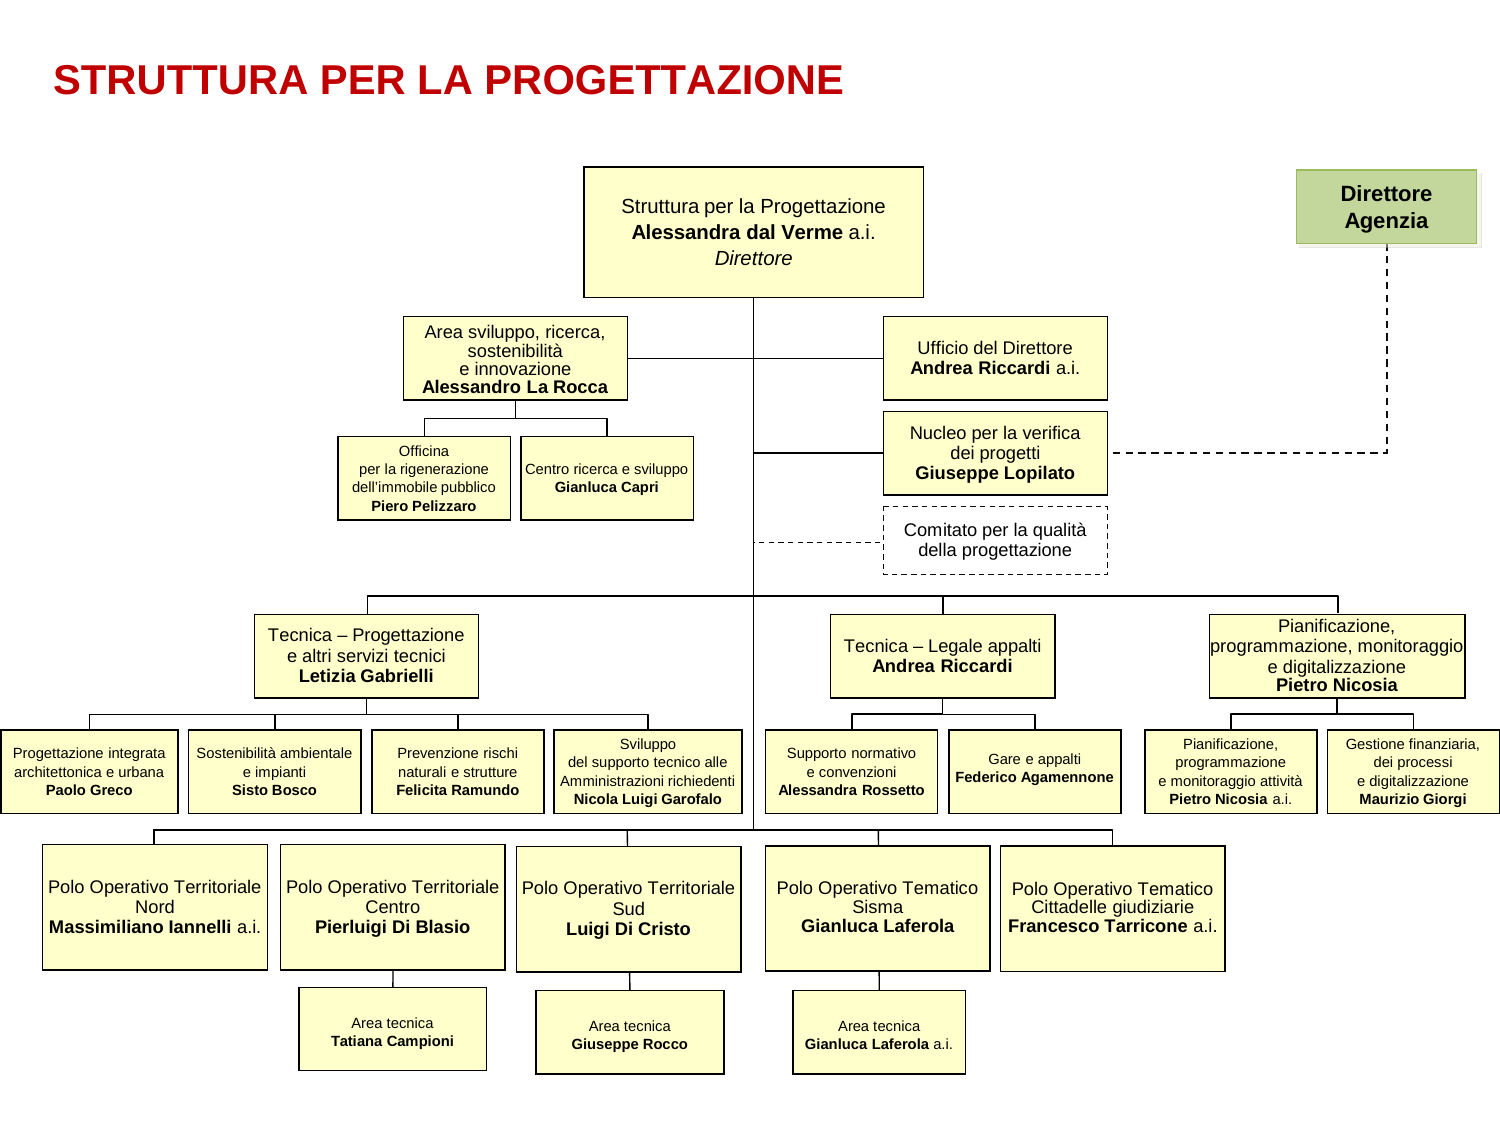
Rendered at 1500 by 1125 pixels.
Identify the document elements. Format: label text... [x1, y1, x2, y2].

text_box STRUTTURA PER LA PROGETTAZIONE [38, 45, 1414, 128]
picture [0, 166, 1500, 1075]
